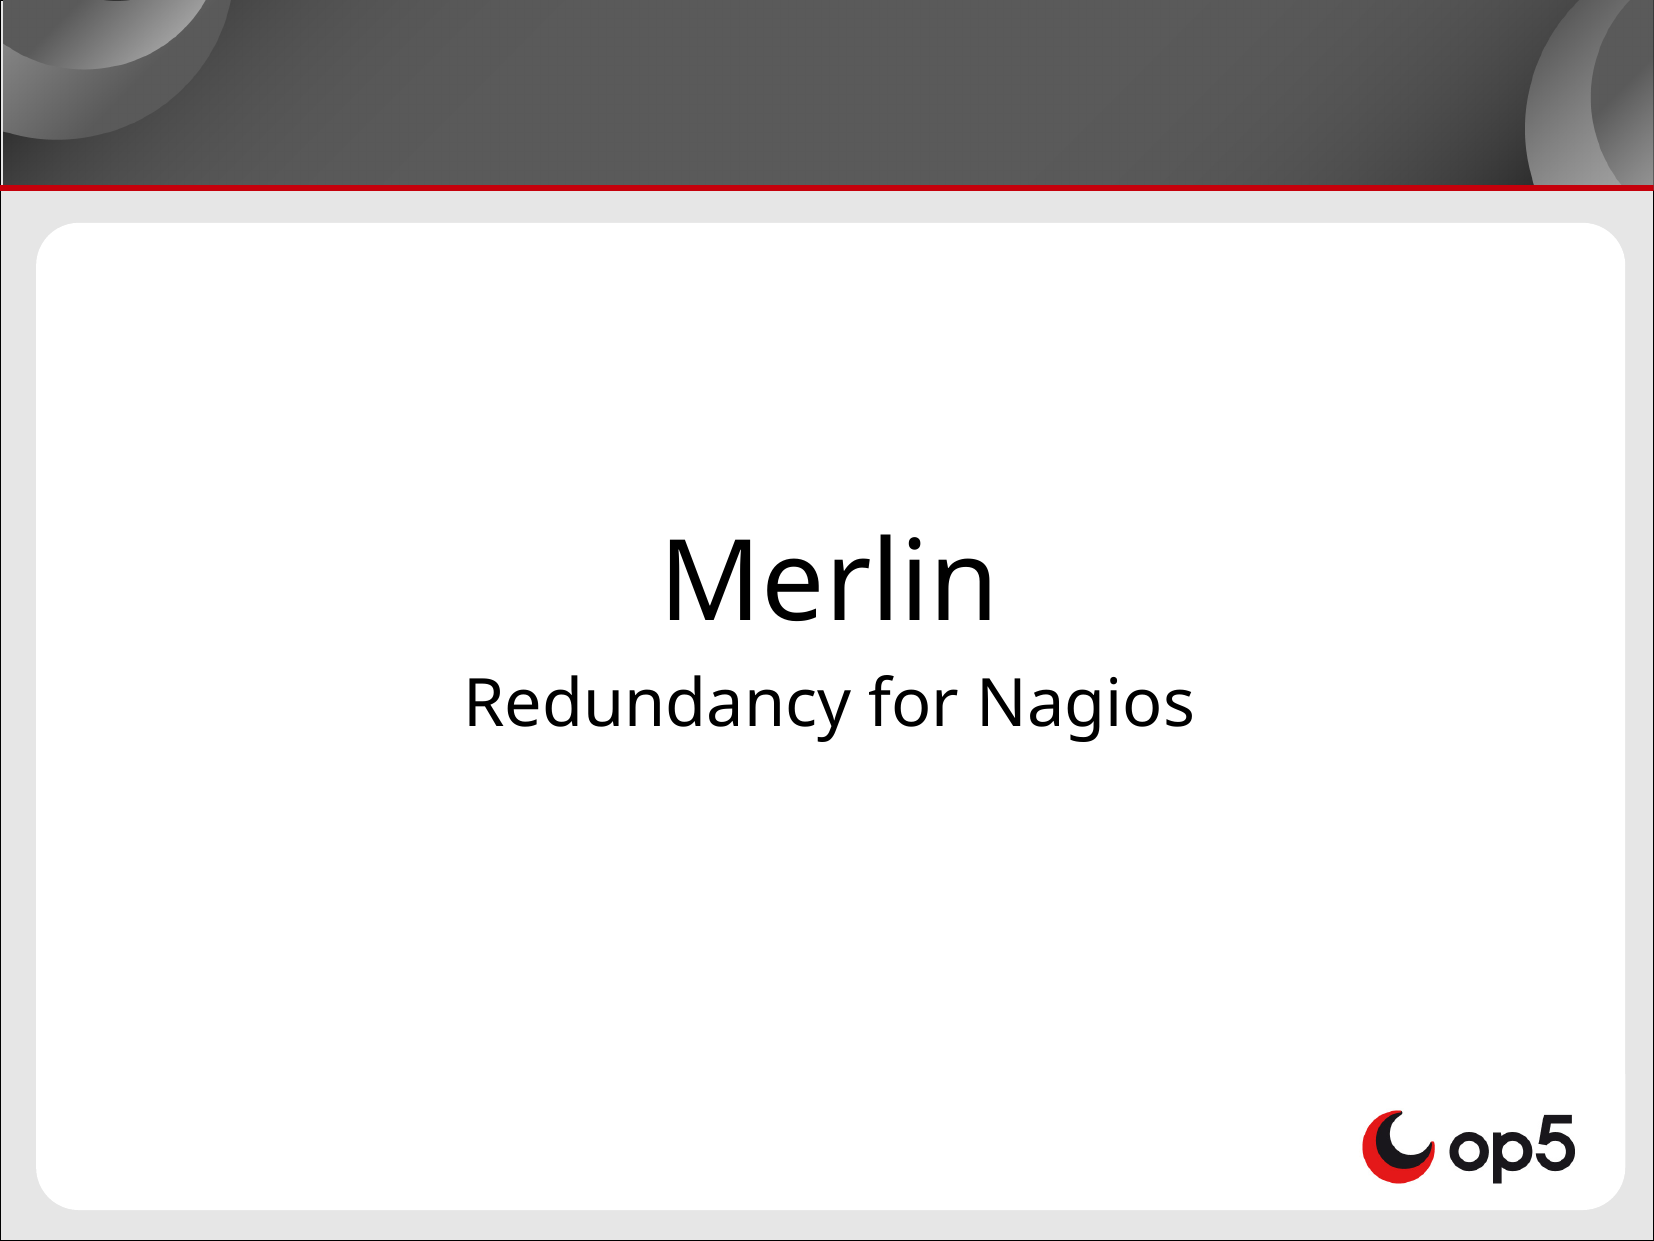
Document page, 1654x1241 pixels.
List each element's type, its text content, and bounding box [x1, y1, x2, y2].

picture [3, 0, 1654, 185]
subtitle Merlin Redundancy for Nagios [88, 112, 1571, 1132]
picture [1350, 1103, 1587, 1191]
